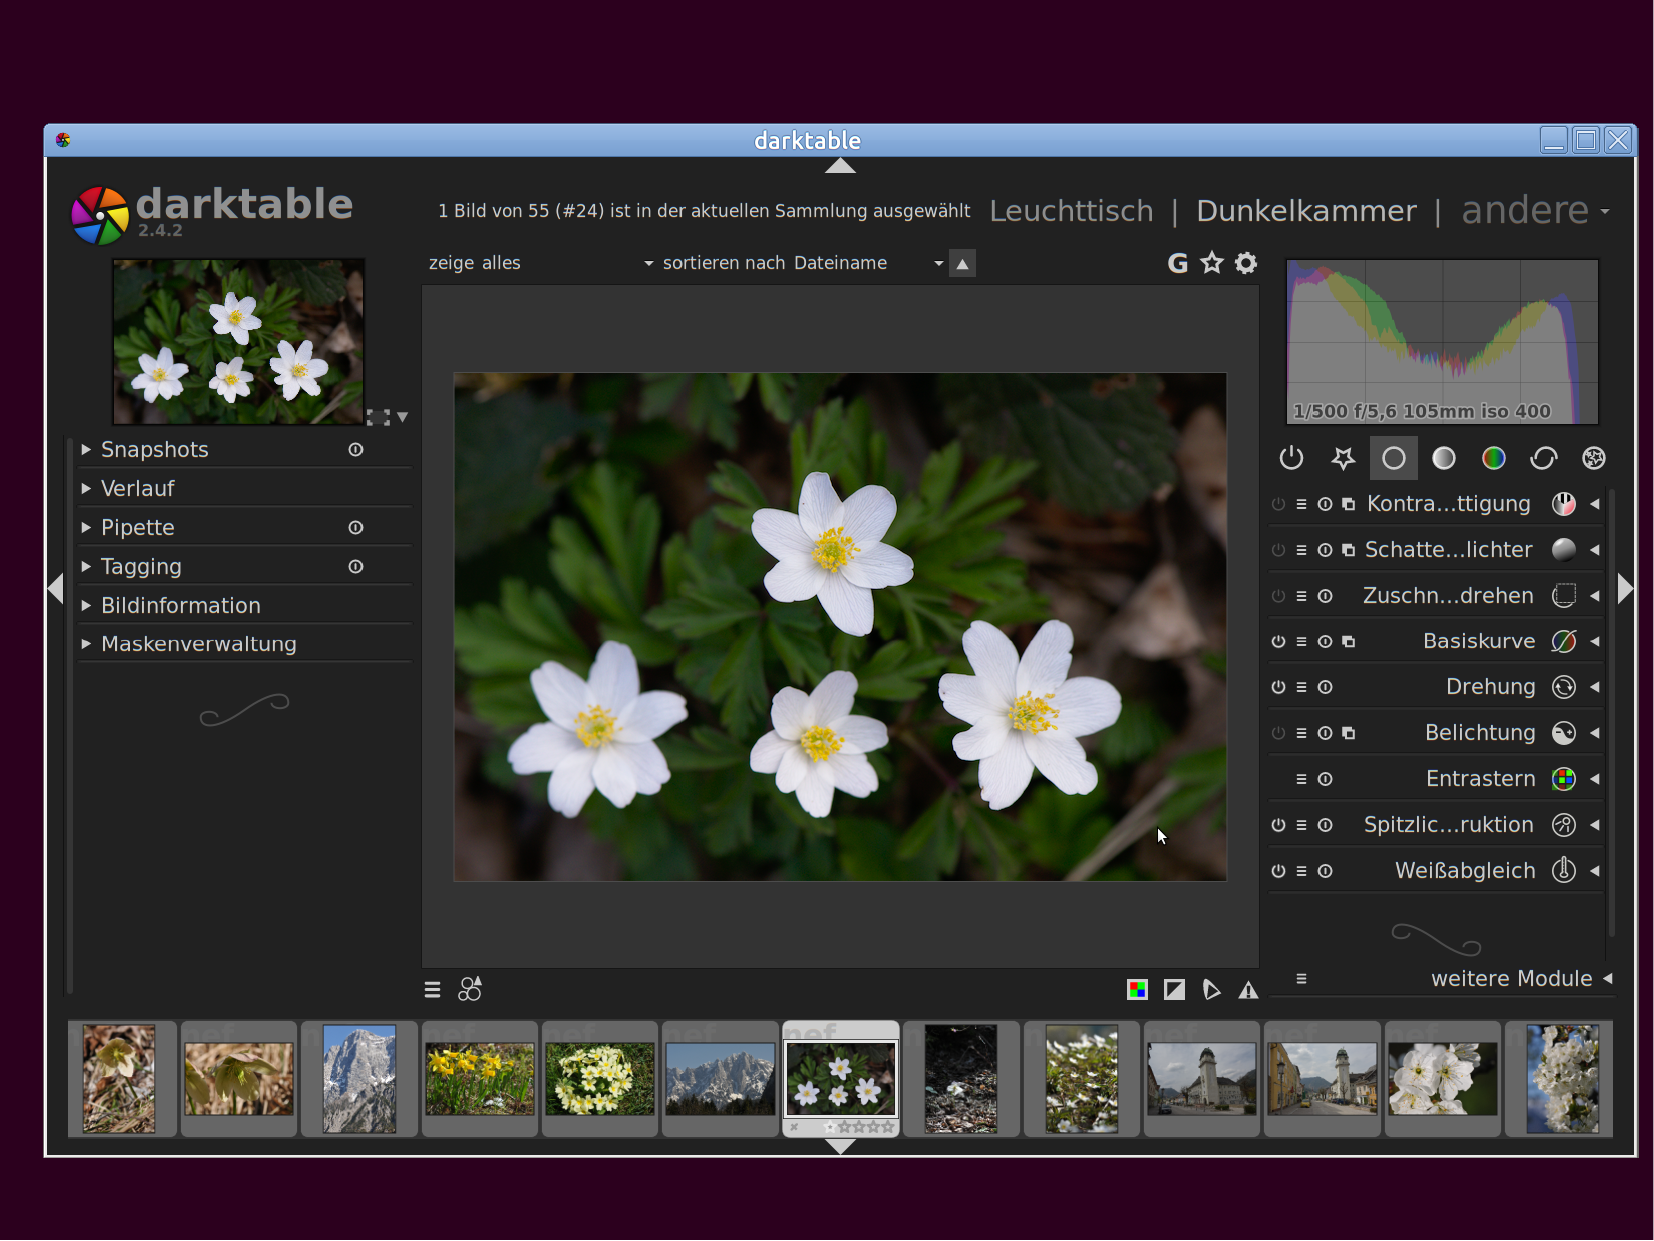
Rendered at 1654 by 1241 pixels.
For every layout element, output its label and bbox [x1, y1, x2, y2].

picture [43, 123, 1639, 1158]
